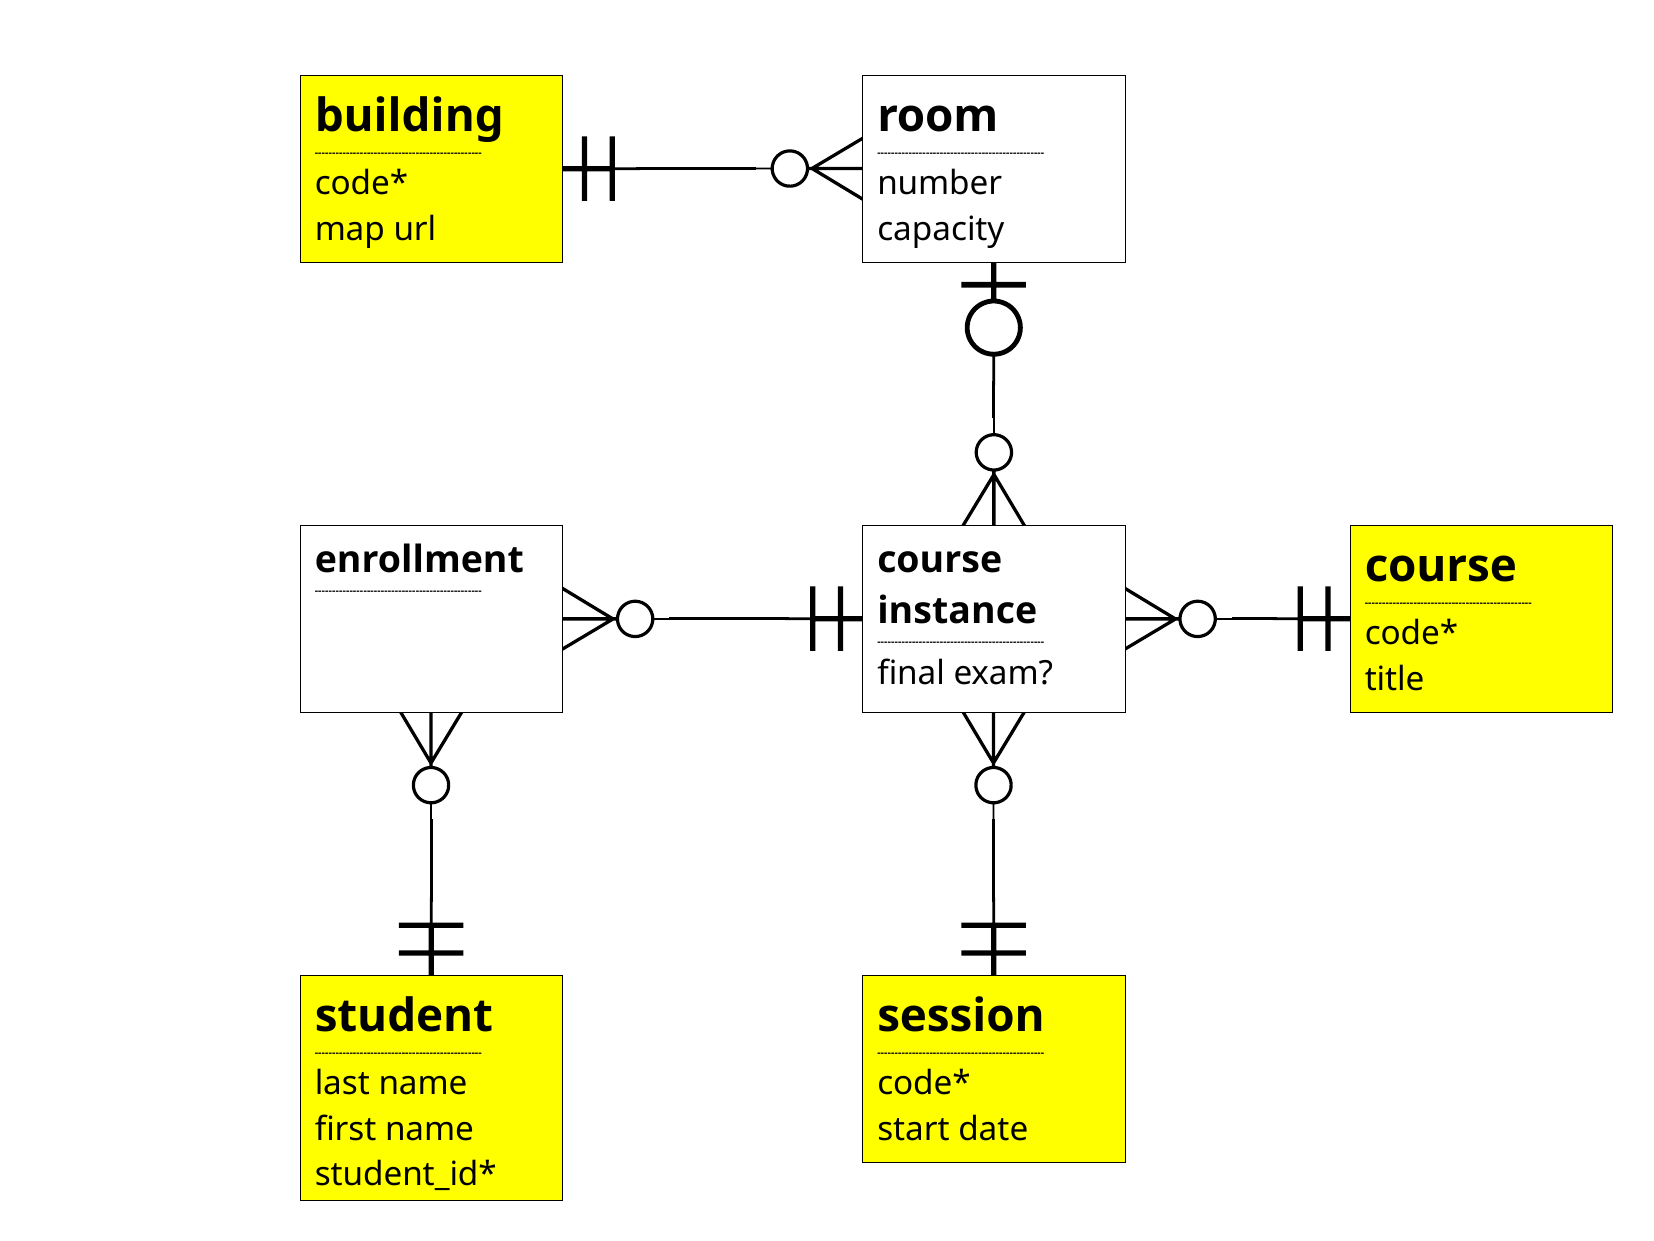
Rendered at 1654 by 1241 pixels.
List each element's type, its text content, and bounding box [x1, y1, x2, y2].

text_box course ------------------------------------------------ code* title [1350, 525, 1613, 713]
text_box student ------------------------------------------------ last name first name student_id* [300, 975, 563, 1201]
text_box room ------------------------------------------------ number capacity [862, 75, 1126, 263]
text_box enrollment ------------------------------------------------ [300, 525, 563, 713]
text_box building ------------------------------------------------ code* map url [300, 75, 563, 263]
text_box course instance ------------------------------------------------ final exam? [862, 525, 1126, 713]
text_box session ------------------------------------------------ code* start date [862, 975, 1126, 1163]
